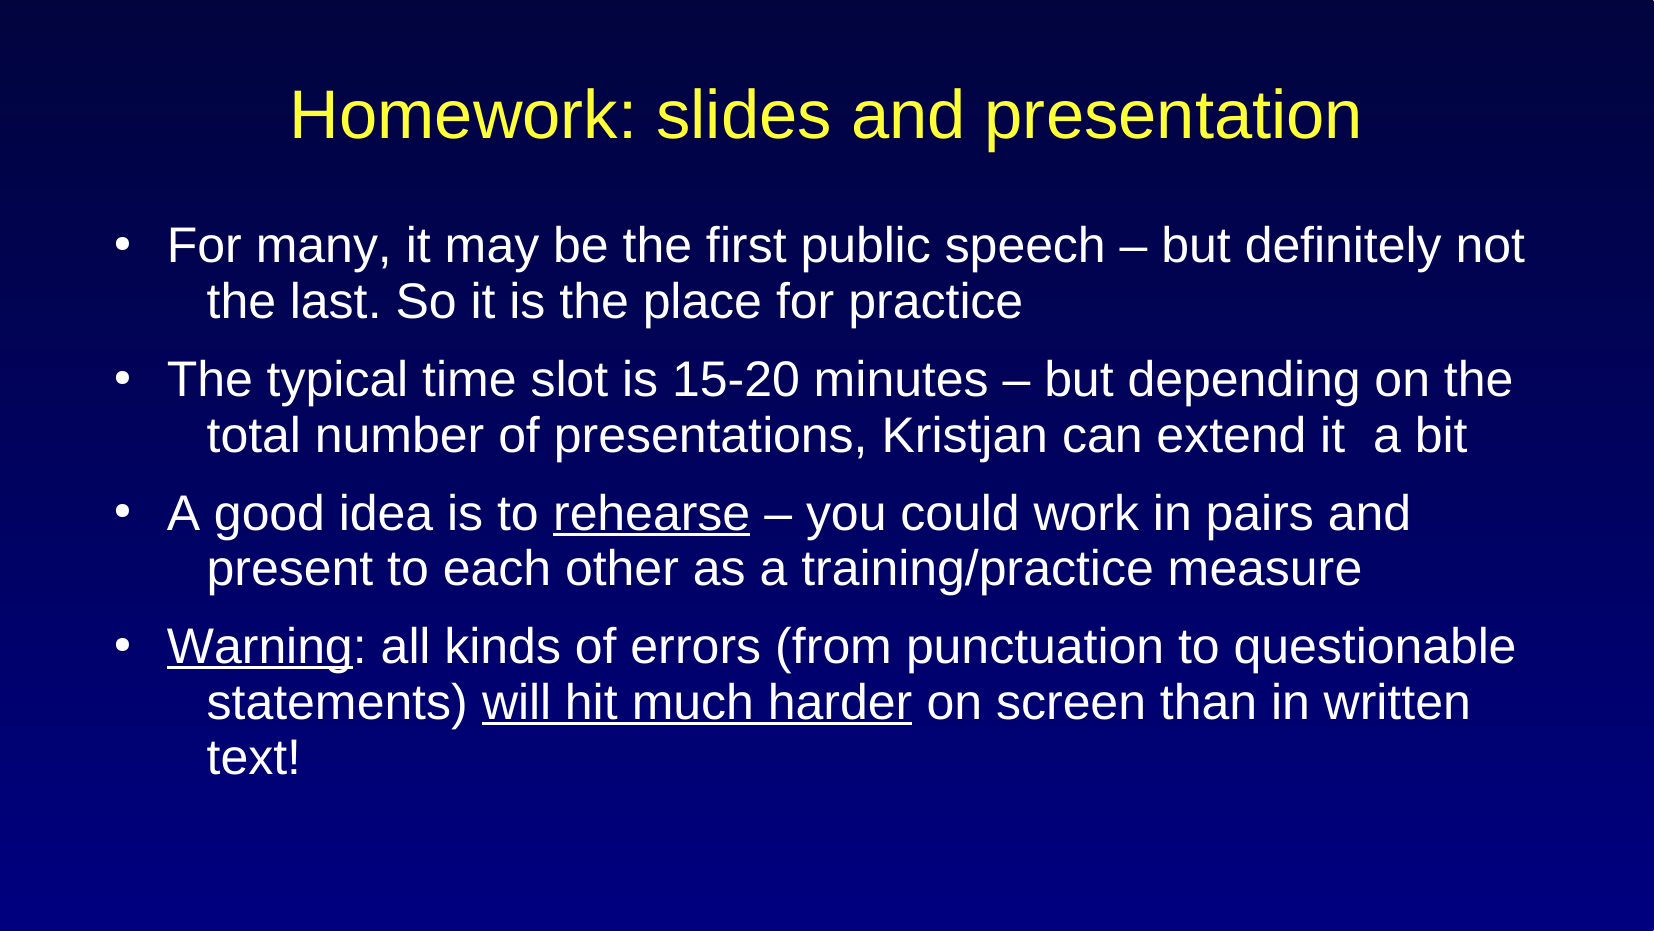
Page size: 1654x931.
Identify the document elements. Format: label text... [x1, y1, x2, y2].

list For many, it may be the first public speech – but definitely not the last. So it is the place for practice The typical time slot is 15-20 minutes – but depending on the total number of presentations, Kristjan can extend it a bit A good idea is to rehearse – you could work in pairs and present to each other as a training/practice measure Warning: all kinds of errors (from punctuation to questionable statements) will hit much harder on screen than in written text! [82, 217, 1571, 786]
title Homework: slides and presentation [82, 37, 1571, 193]
